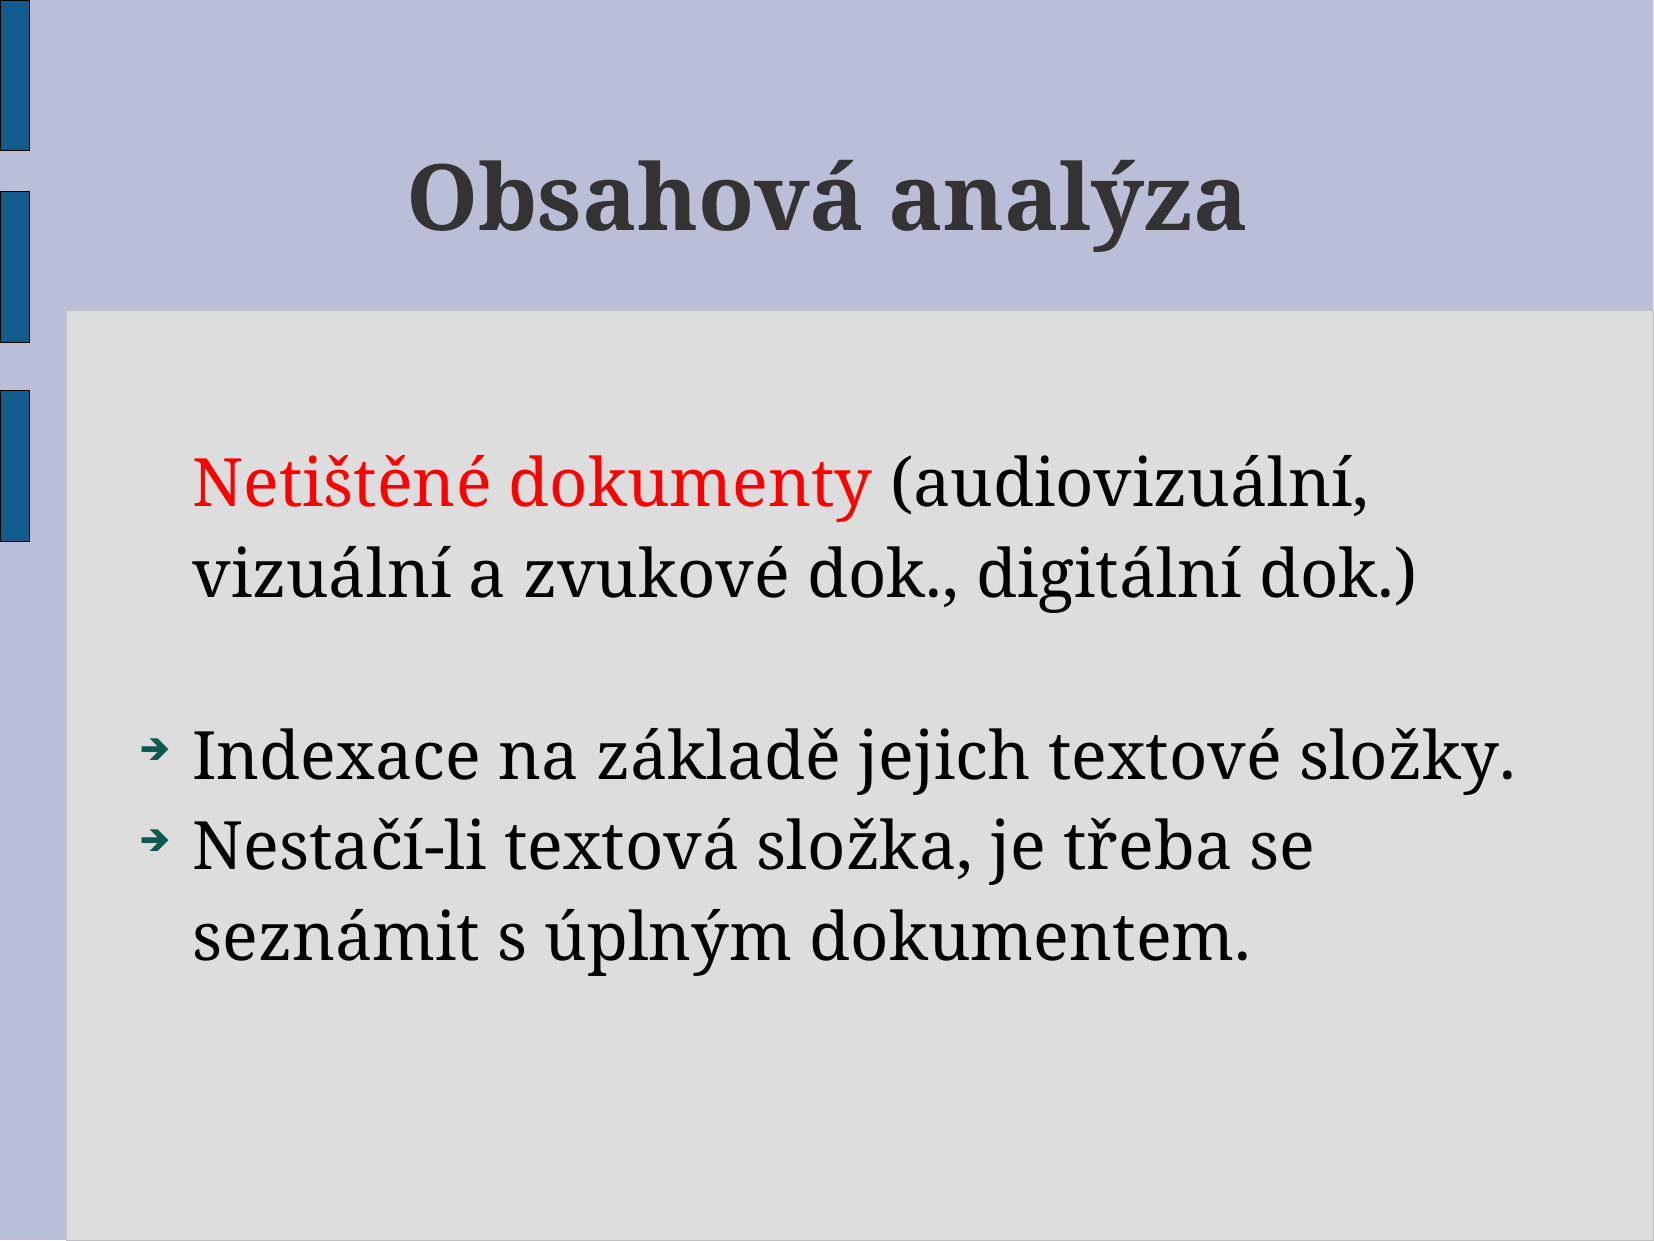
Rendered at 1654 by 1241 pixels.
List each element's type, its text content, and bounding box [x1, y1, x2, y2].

title Obsahová analýza [121, 98, 1534, 291]
list Netištěné dokumenty (audiovizuální, vizuální a zvukové dok., digitální dok.) Indexace na základě jejich textové složky. Nestačí-li textová složka, je třeba se seznámit s úplným dokumentem. [121, 344, 1534, 1112]
